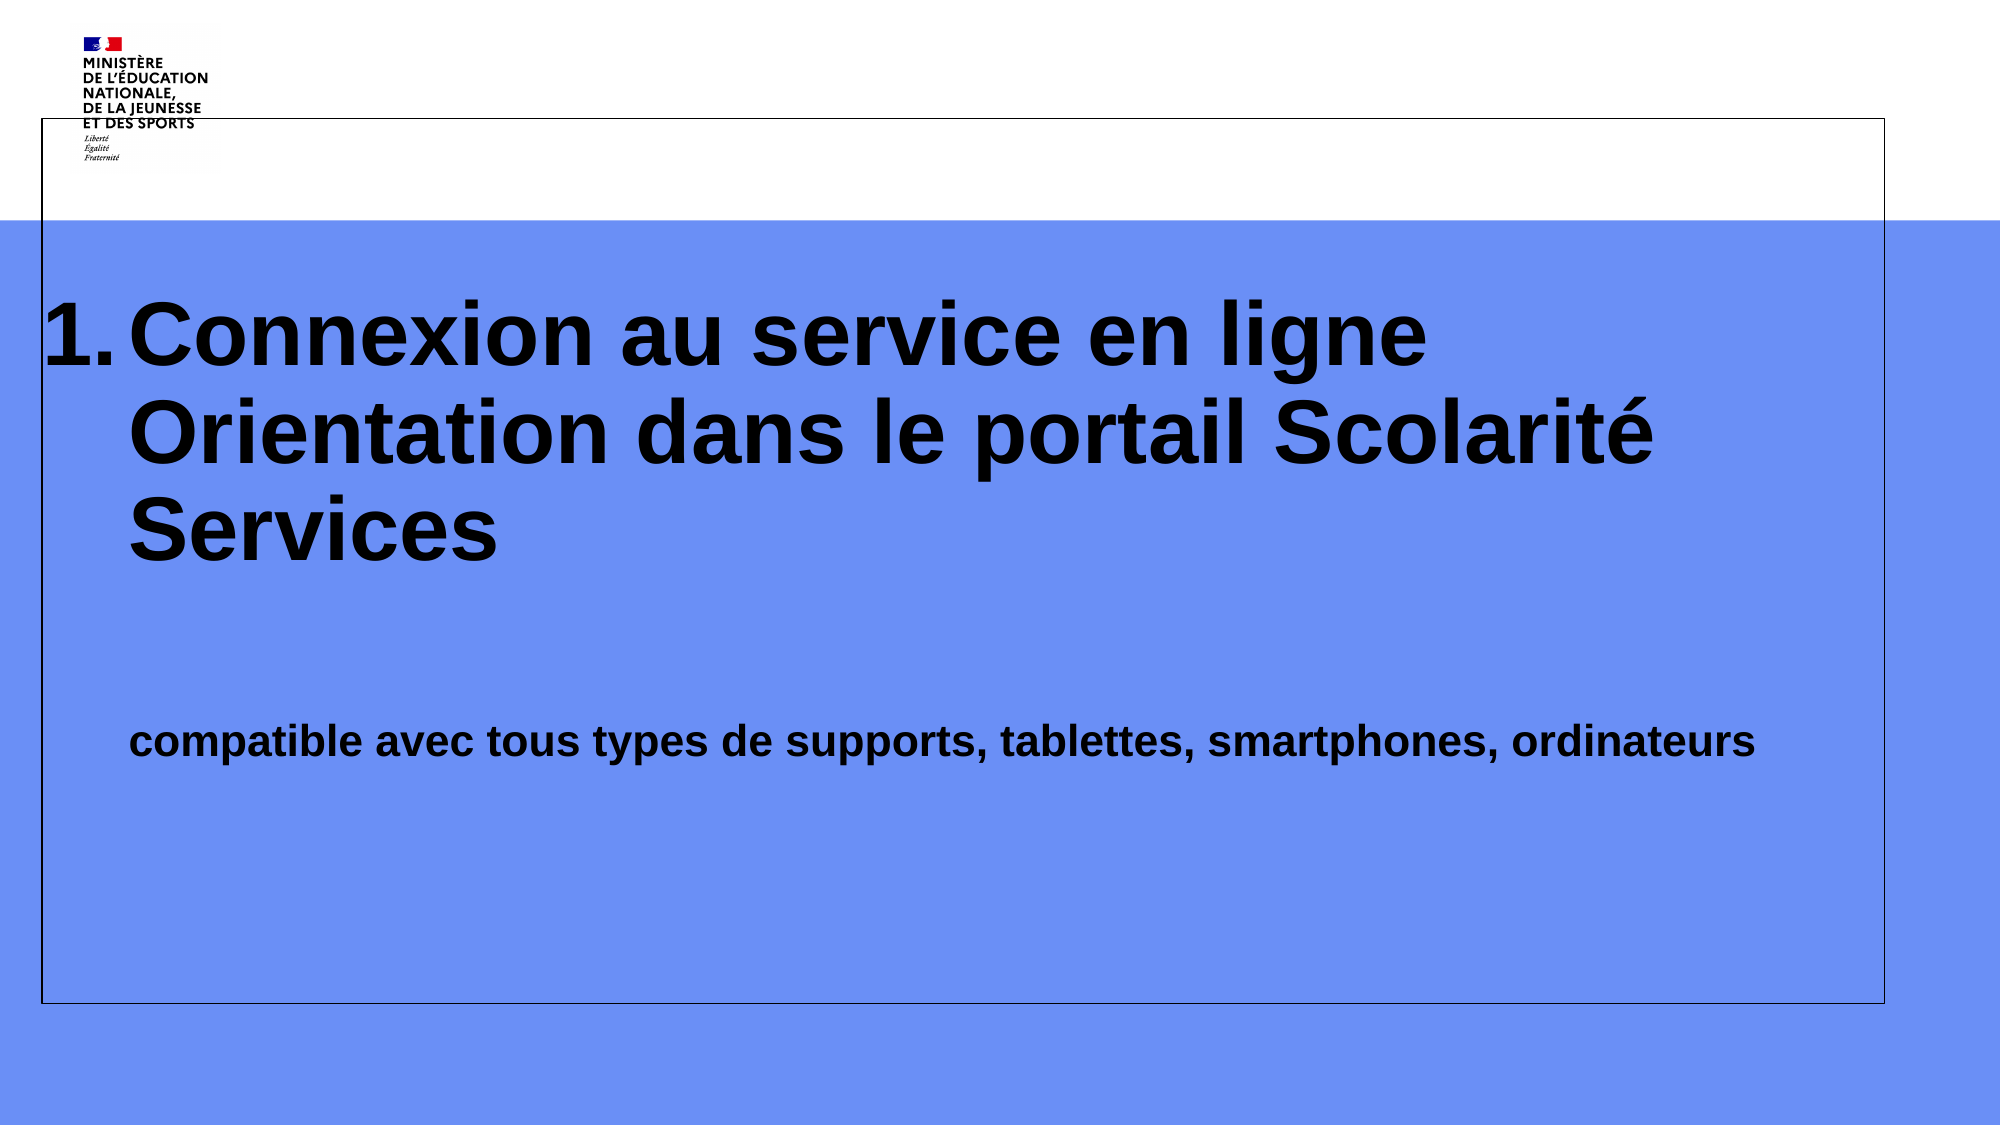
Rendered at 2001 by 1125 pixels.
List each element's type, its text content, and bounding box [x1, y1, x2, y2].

picture [70, 23, 221, 118]
text_box [0, 220, 2000, 1125]
title Connexion au service en ligne Orientation dans le portail Scolarité Services compatible avec tous types de supports, tablettes, smartphones, ordinateurs [41, 118, 1885, 1004]
